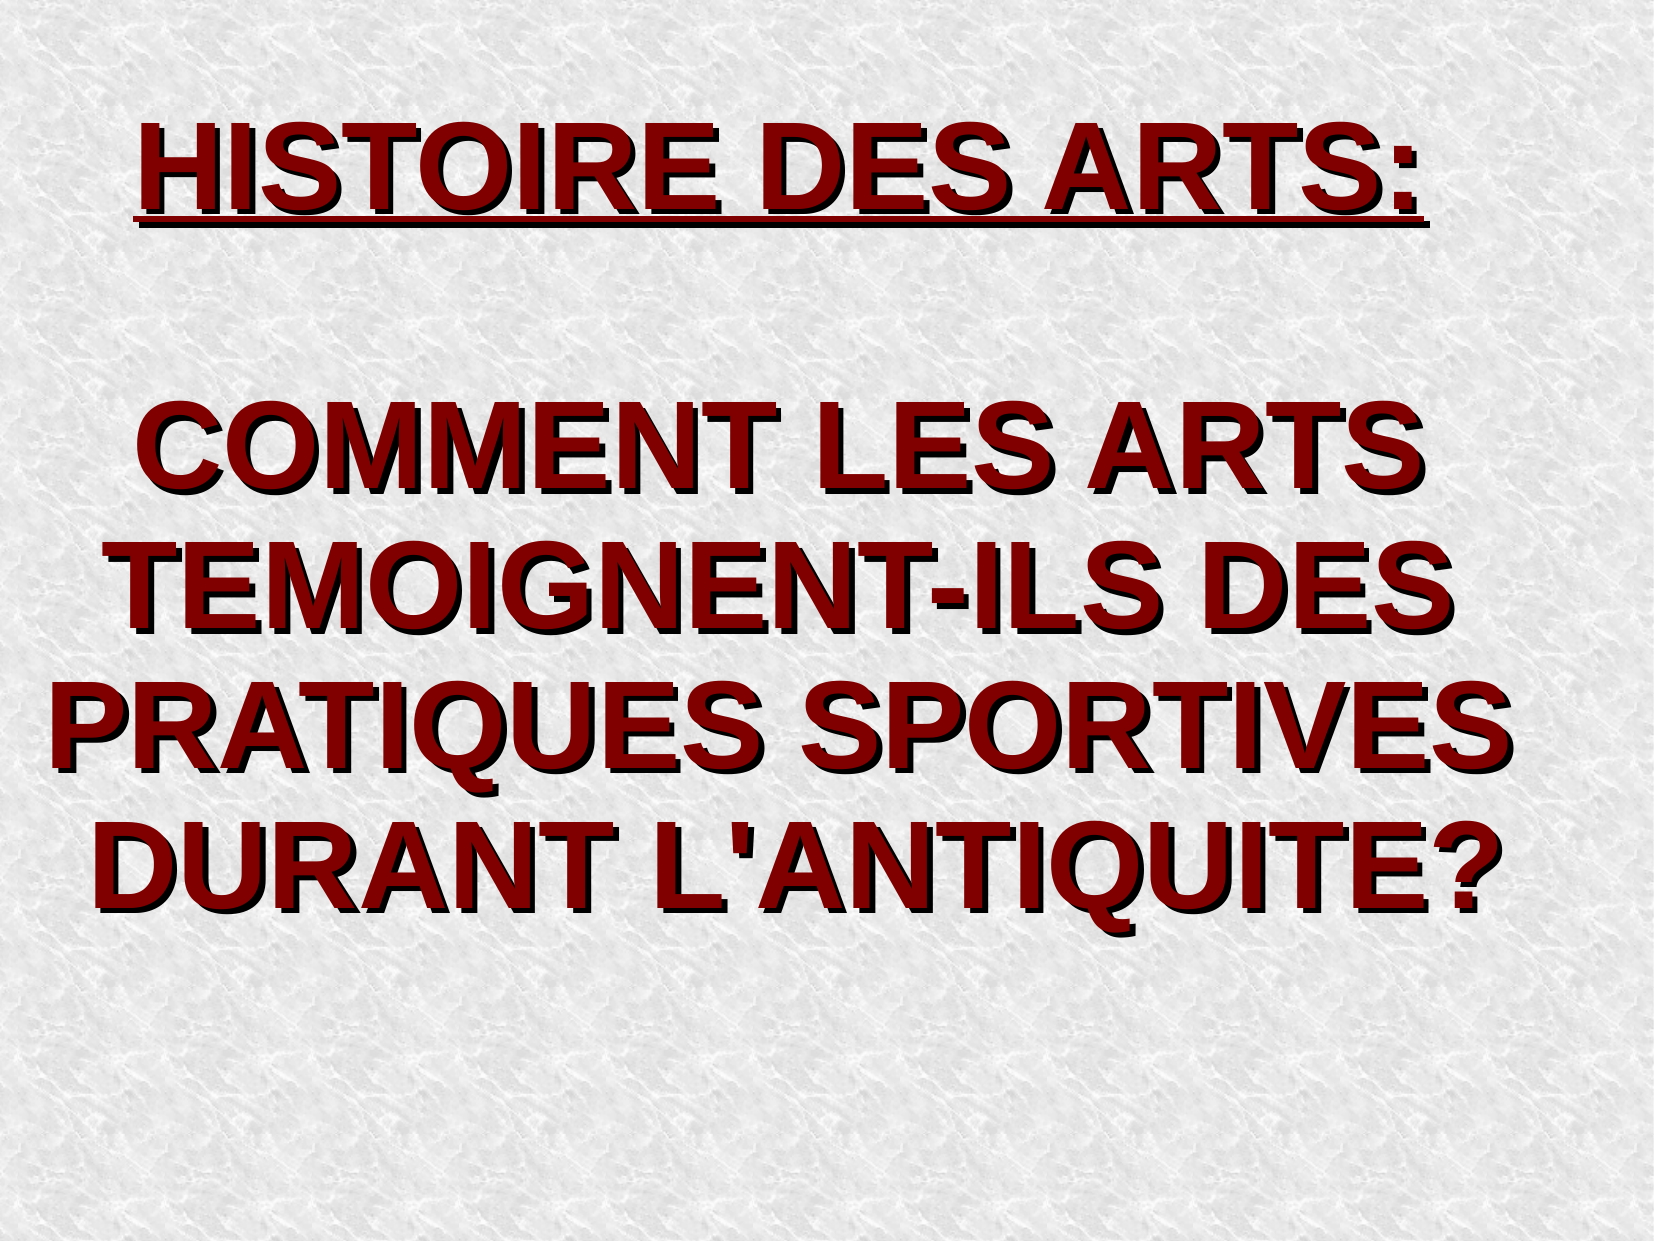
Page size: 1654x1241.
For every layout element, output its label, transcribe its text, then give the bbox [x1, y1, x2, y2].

text_box HISTOIRE DES ARTS: COMMENT LES ARTS TEMOIGNENT-ILS DES PRATIQUES SPORTIVES DURANT L'ANTIQUITE? [29, 88, 1625, 1069]
picture [0, 0, 1654, 1241]
